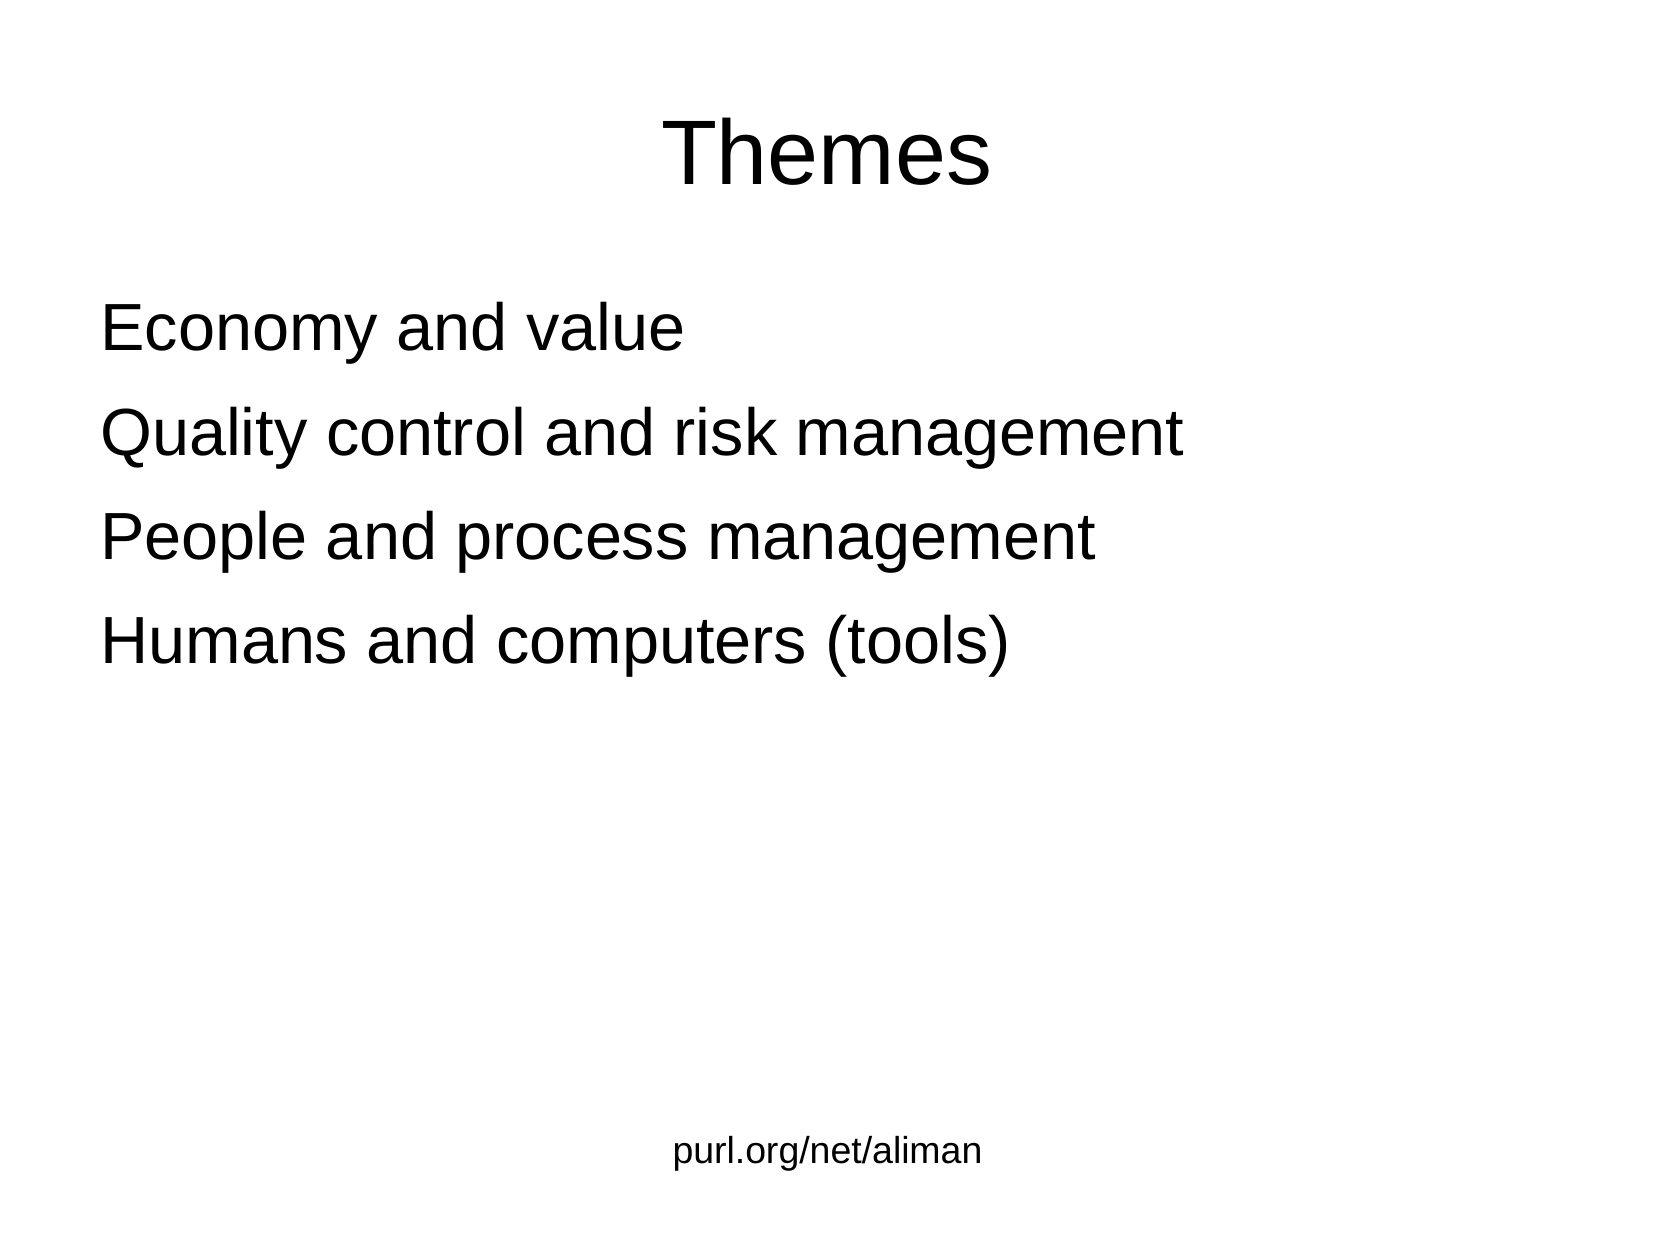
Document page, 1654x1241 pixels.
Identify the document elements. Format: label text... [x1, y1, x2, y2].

list Economy and value Quality control and risk management People and process management Humans and computers (tools) [82, 290, 1571, 1094]
title Themes [82, 56, 1571, 250]
